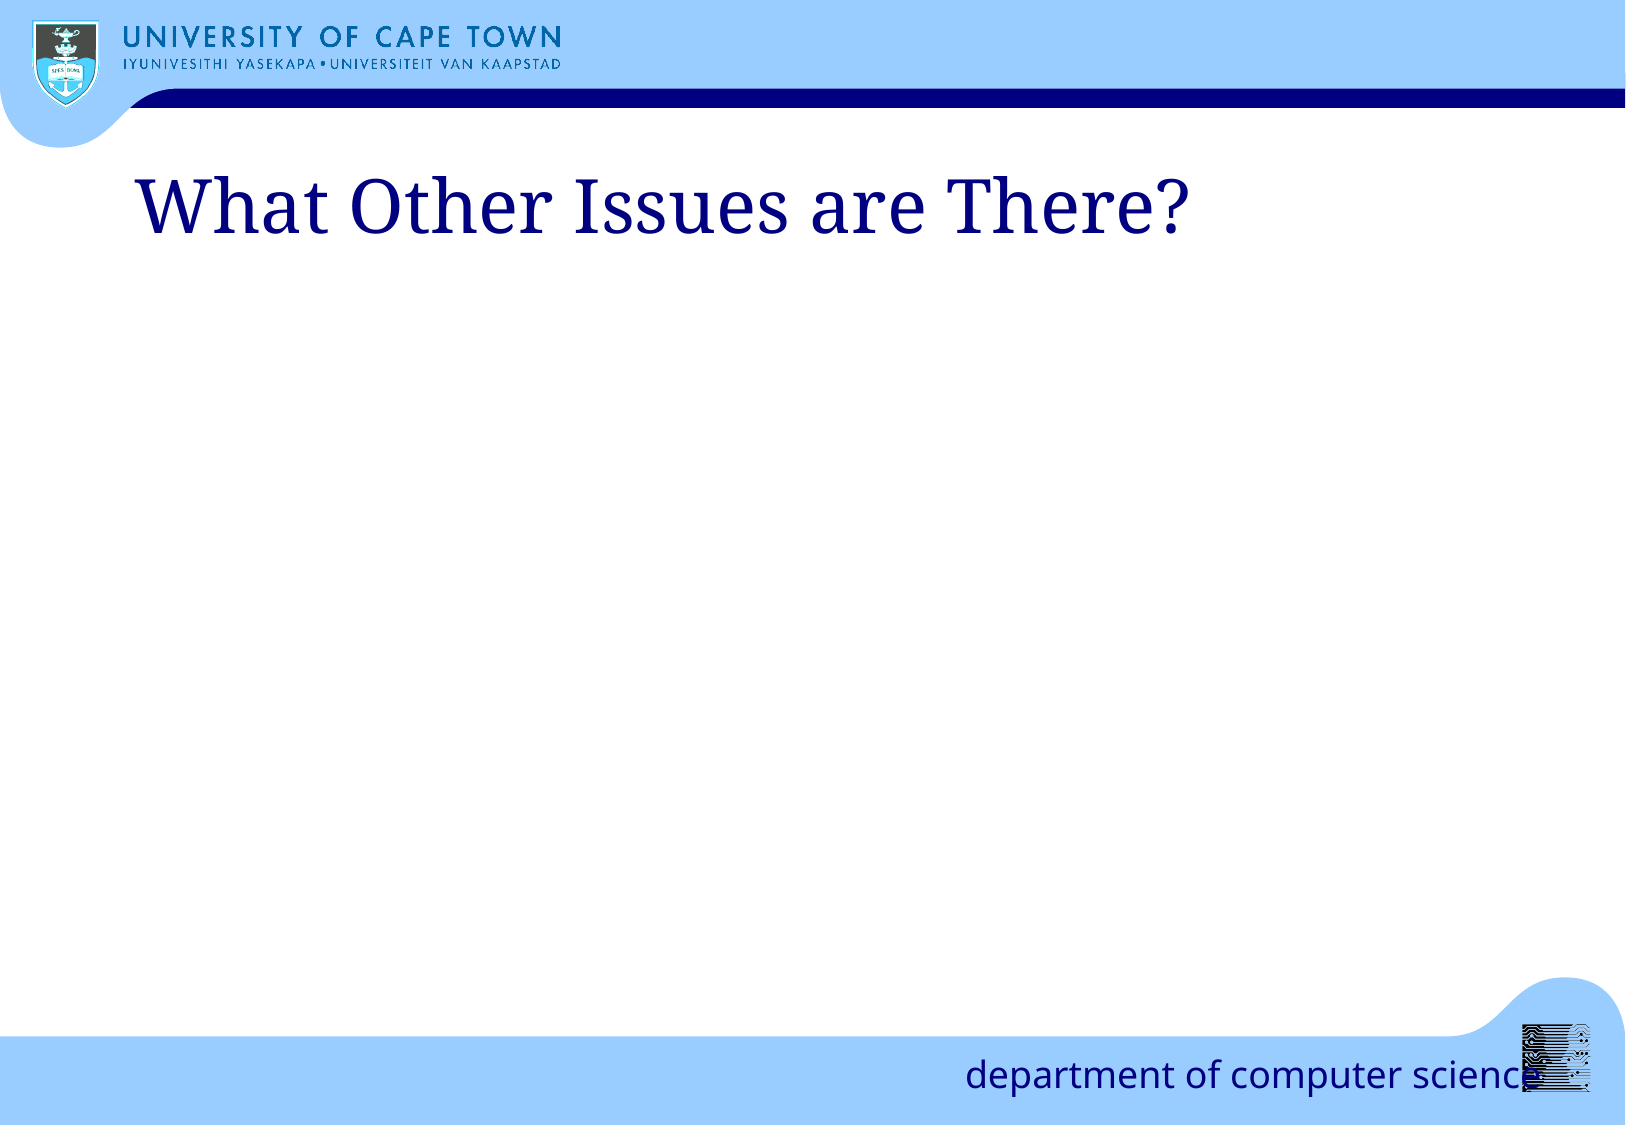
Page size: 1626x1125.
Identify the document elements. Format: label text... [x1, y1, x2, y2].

title What Other Issues are There? [134, 140, 1571, 268]
picture [1526, 1070, 1536, 1076]
picture [120, 23, 563, 71]
picture [1522, 1024, 1591, 1092]
